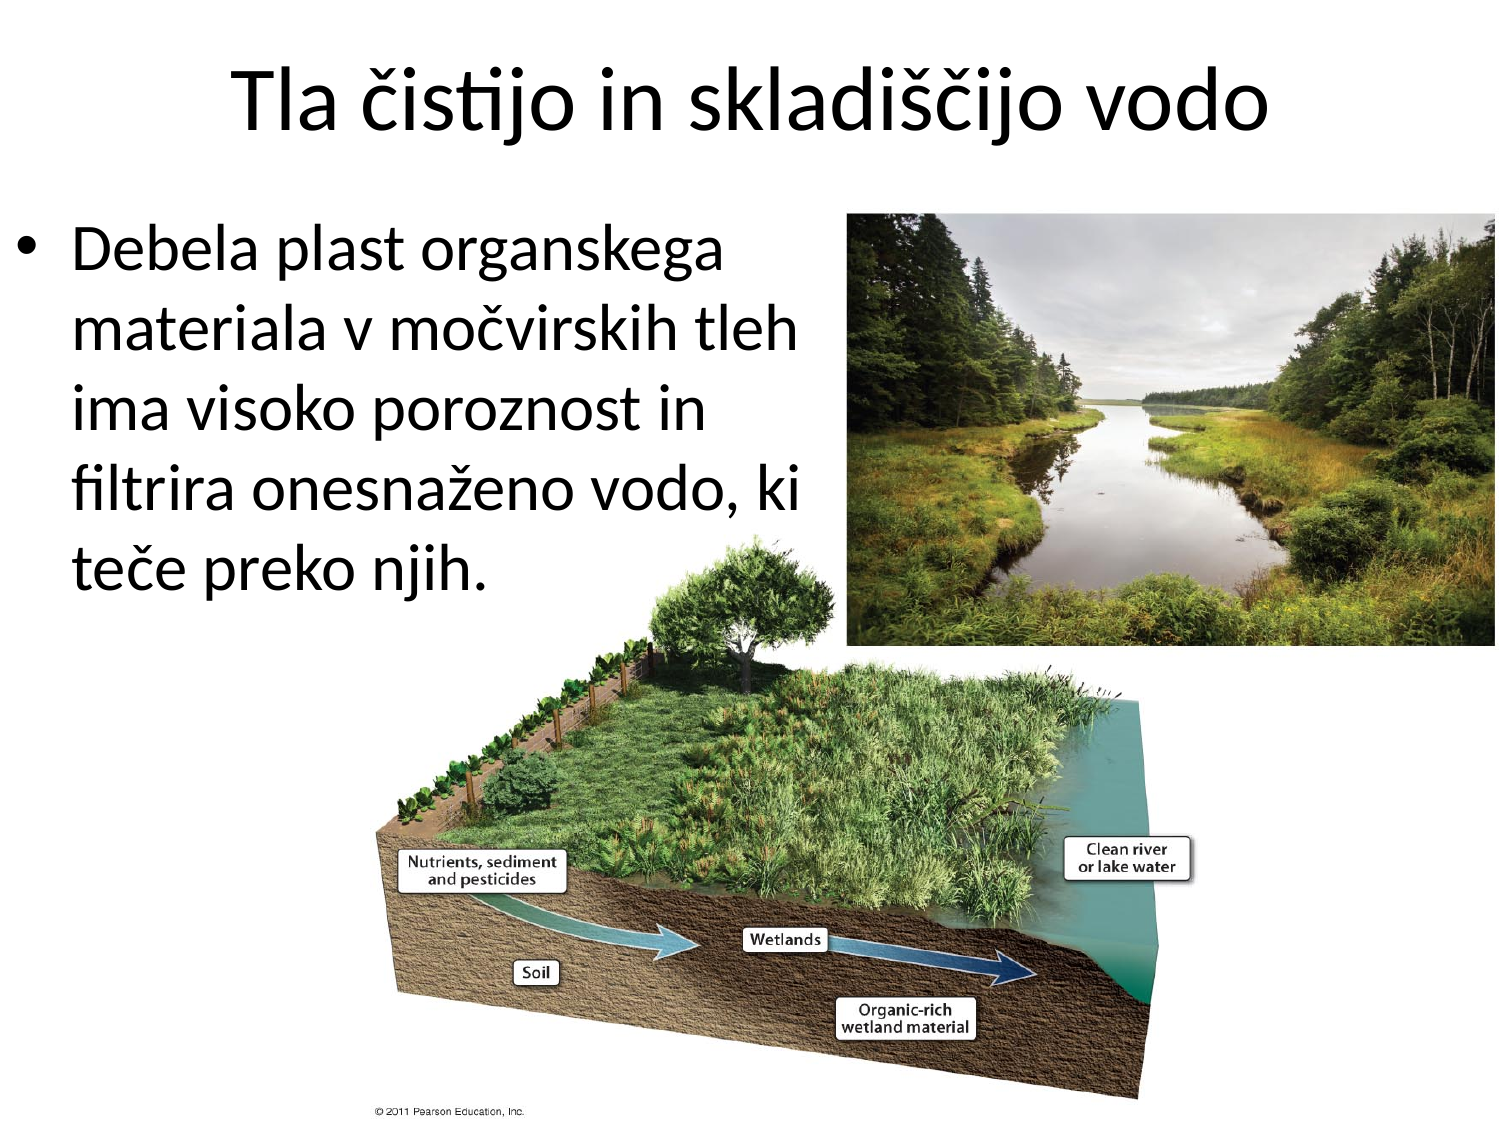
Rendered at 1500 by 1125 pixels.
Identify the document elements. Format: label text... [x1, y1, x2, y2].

picture [370, 208, 1500, 1125]
title Tla čistijo in skladiščijo vodo [76, 0, 1427, 188]
list Debela plast organskega materiala v močvirskih tleh ima visoko poroznost in filtrira onesnaženo vodo, ki teče preko njih. [0, 196, 833, 1083]
